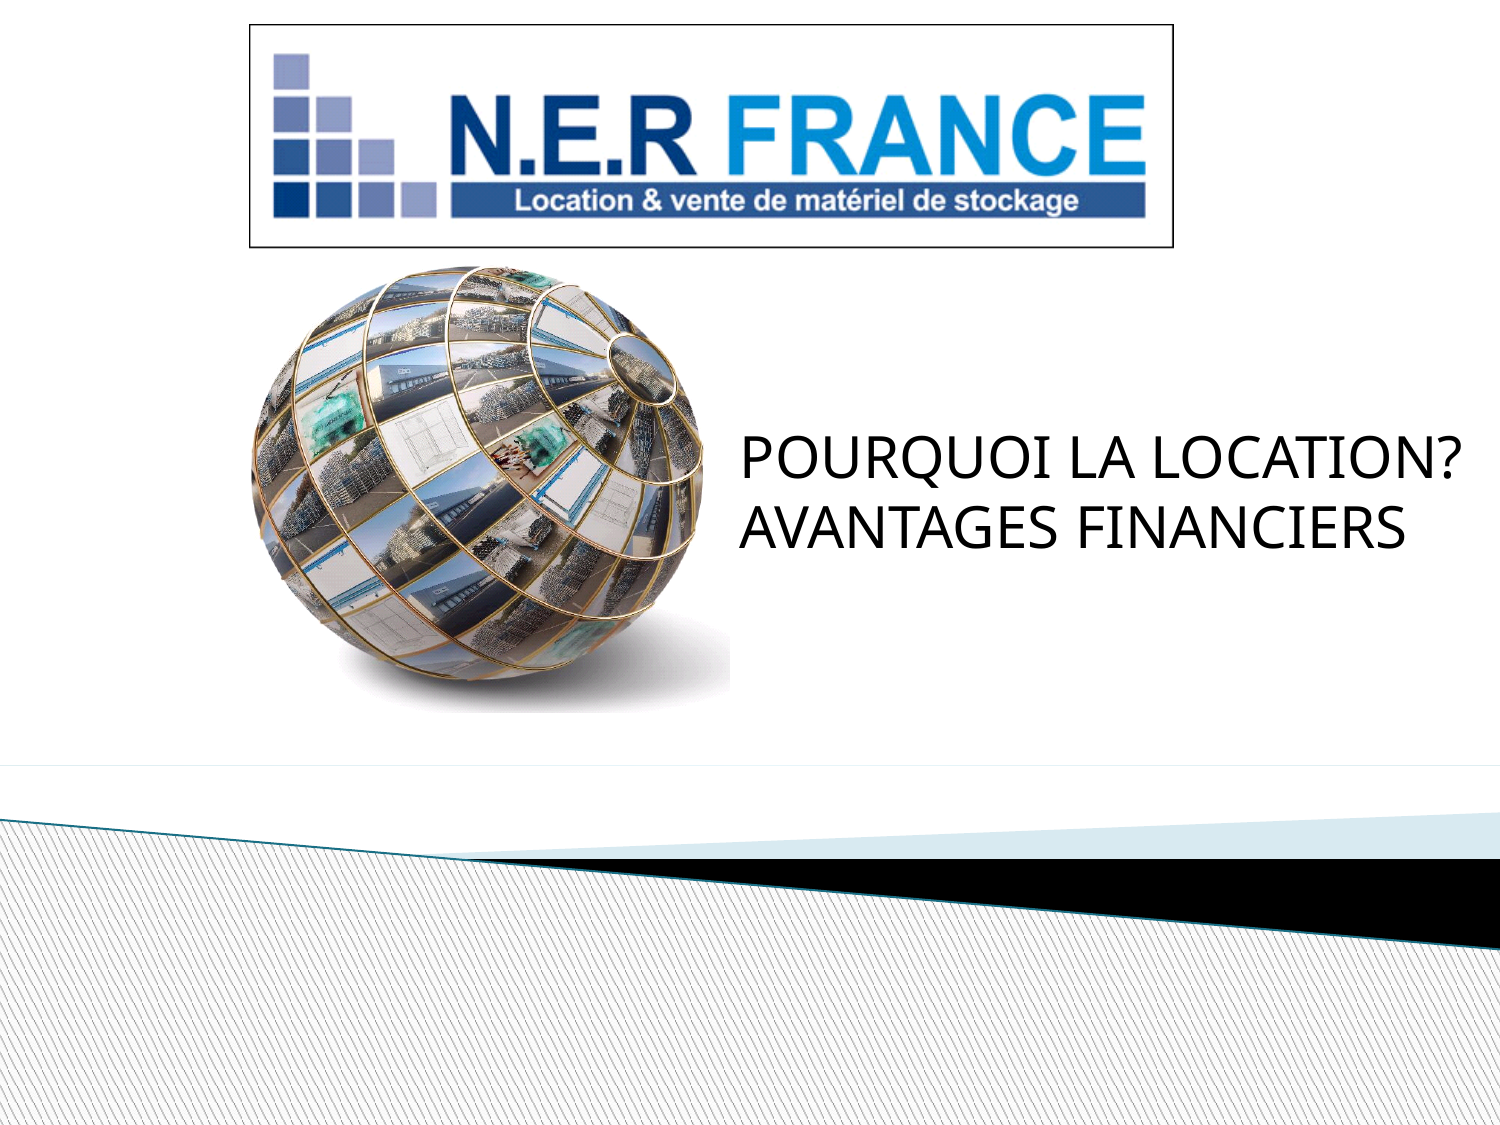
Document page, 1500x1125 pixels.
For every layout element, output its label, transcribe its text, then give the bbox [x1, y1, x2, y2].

picture [0, 821, 1500, 1125]
text_box POURQUOI LA LOCATION? AVANTAGES FINANCIERS [725, 412, 1500, 568]
picture [237, 262, 730, 713]
picture [249, 24, 1174, 250]
